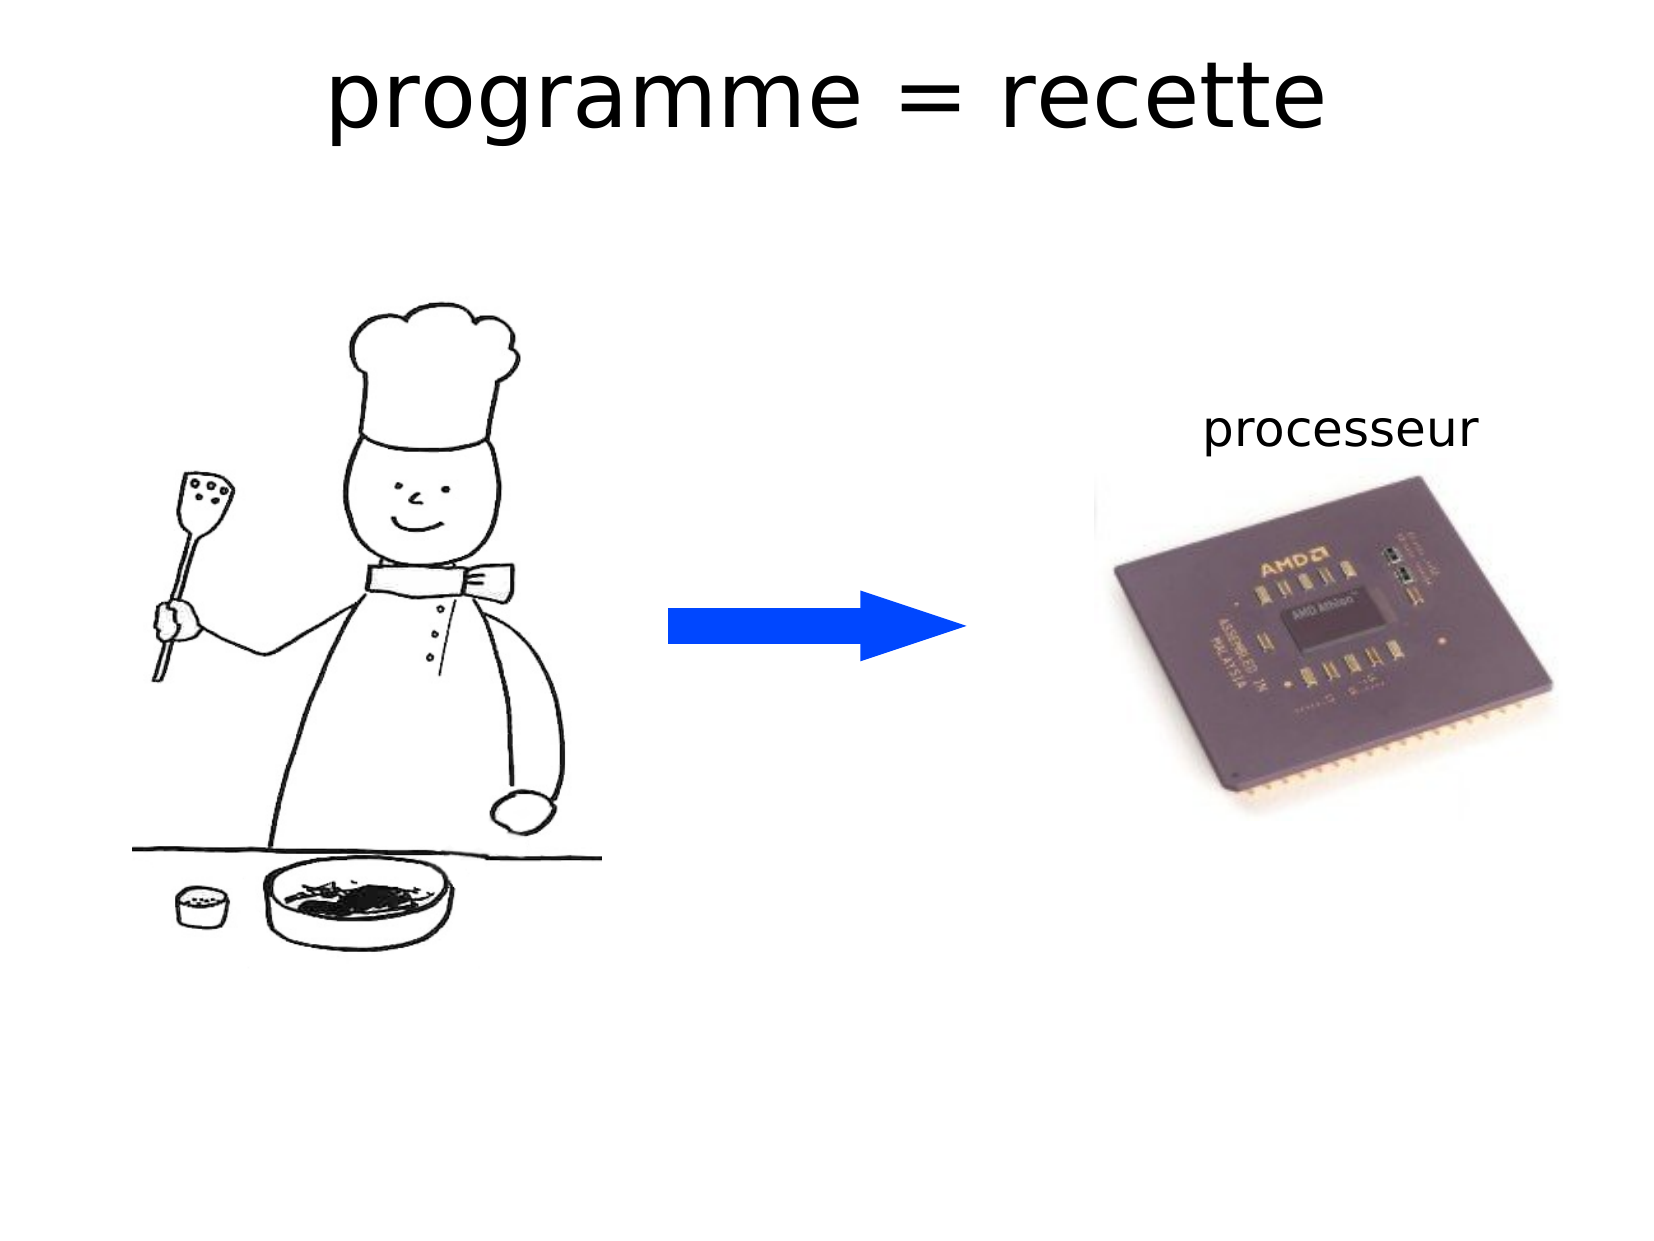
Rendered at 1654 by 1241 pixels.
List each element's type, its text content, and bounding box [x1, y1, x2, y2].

picture [132, 275, 602, 972]
text_box processeur [1202, 400, 1479, 459]
picture [1094, 458, 1567, 821]
title programme = recette [136, 34, 1518, 158]
